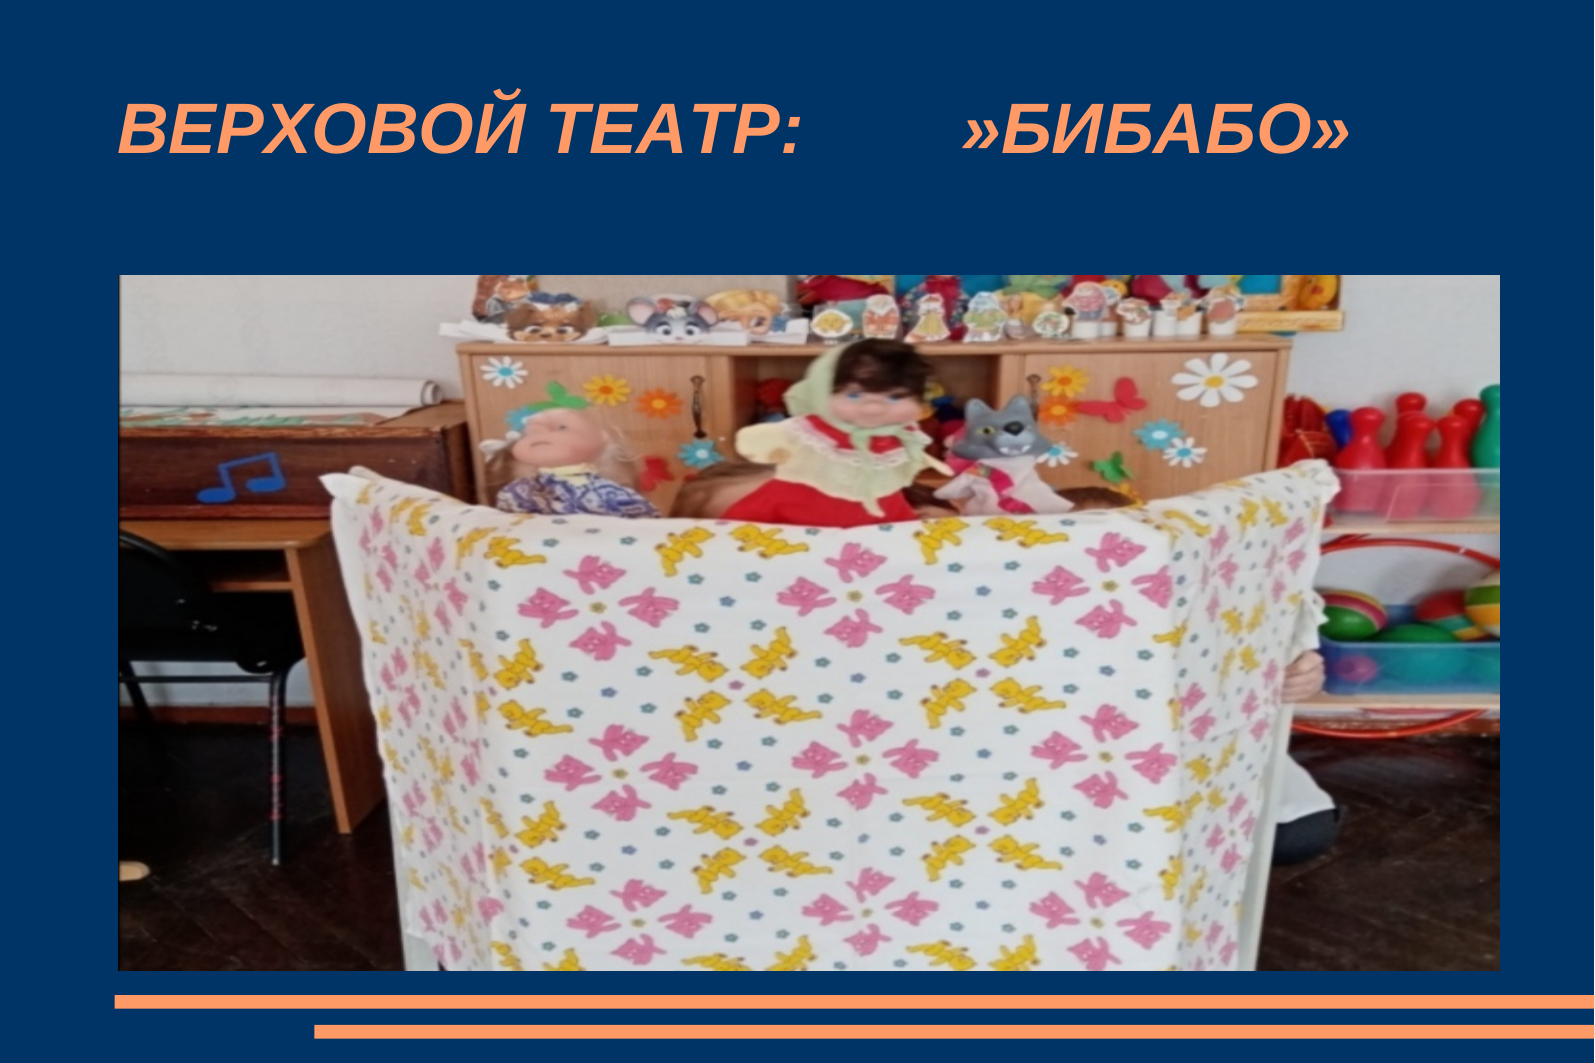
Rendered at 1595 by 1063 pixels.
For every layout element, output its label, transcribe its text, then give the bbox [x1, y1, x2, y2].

picture [118, 275, 1501, 971]
title ВЕРХОВОЙ ТЕАТР: »БИБАБО» [117, 39, 1479, 218]
